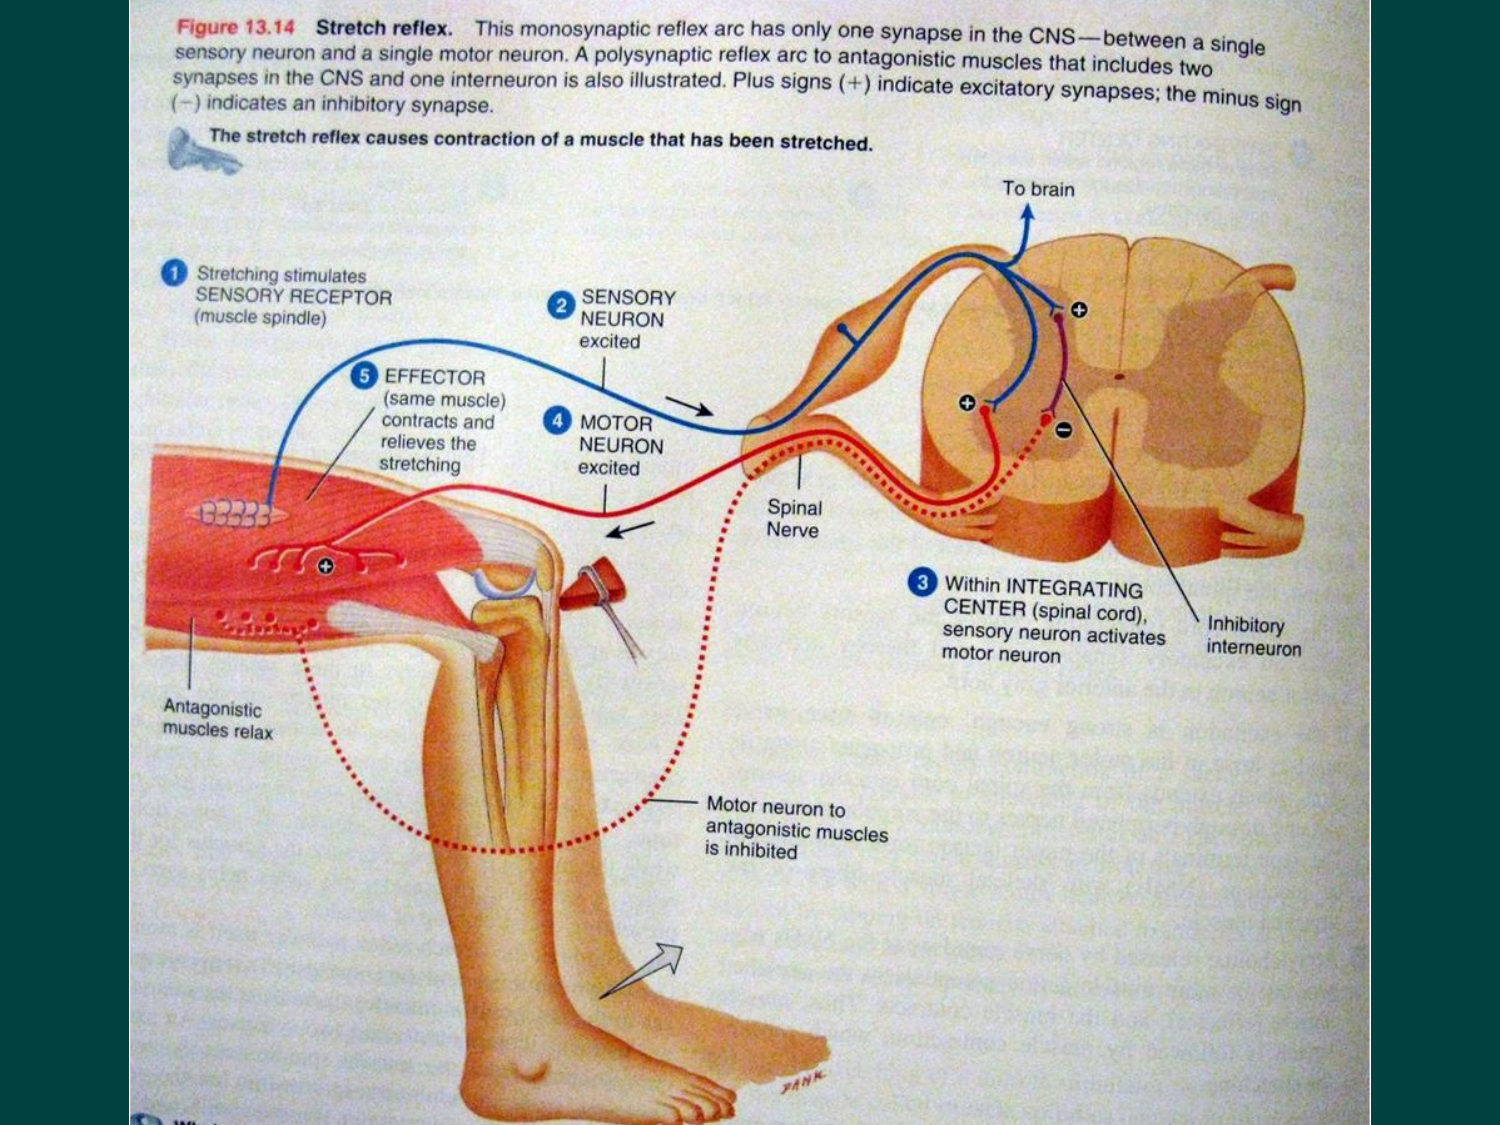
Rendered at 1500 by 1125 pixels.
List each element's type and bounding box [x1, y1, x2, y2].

picture [129, 0, 1371, 1125]
